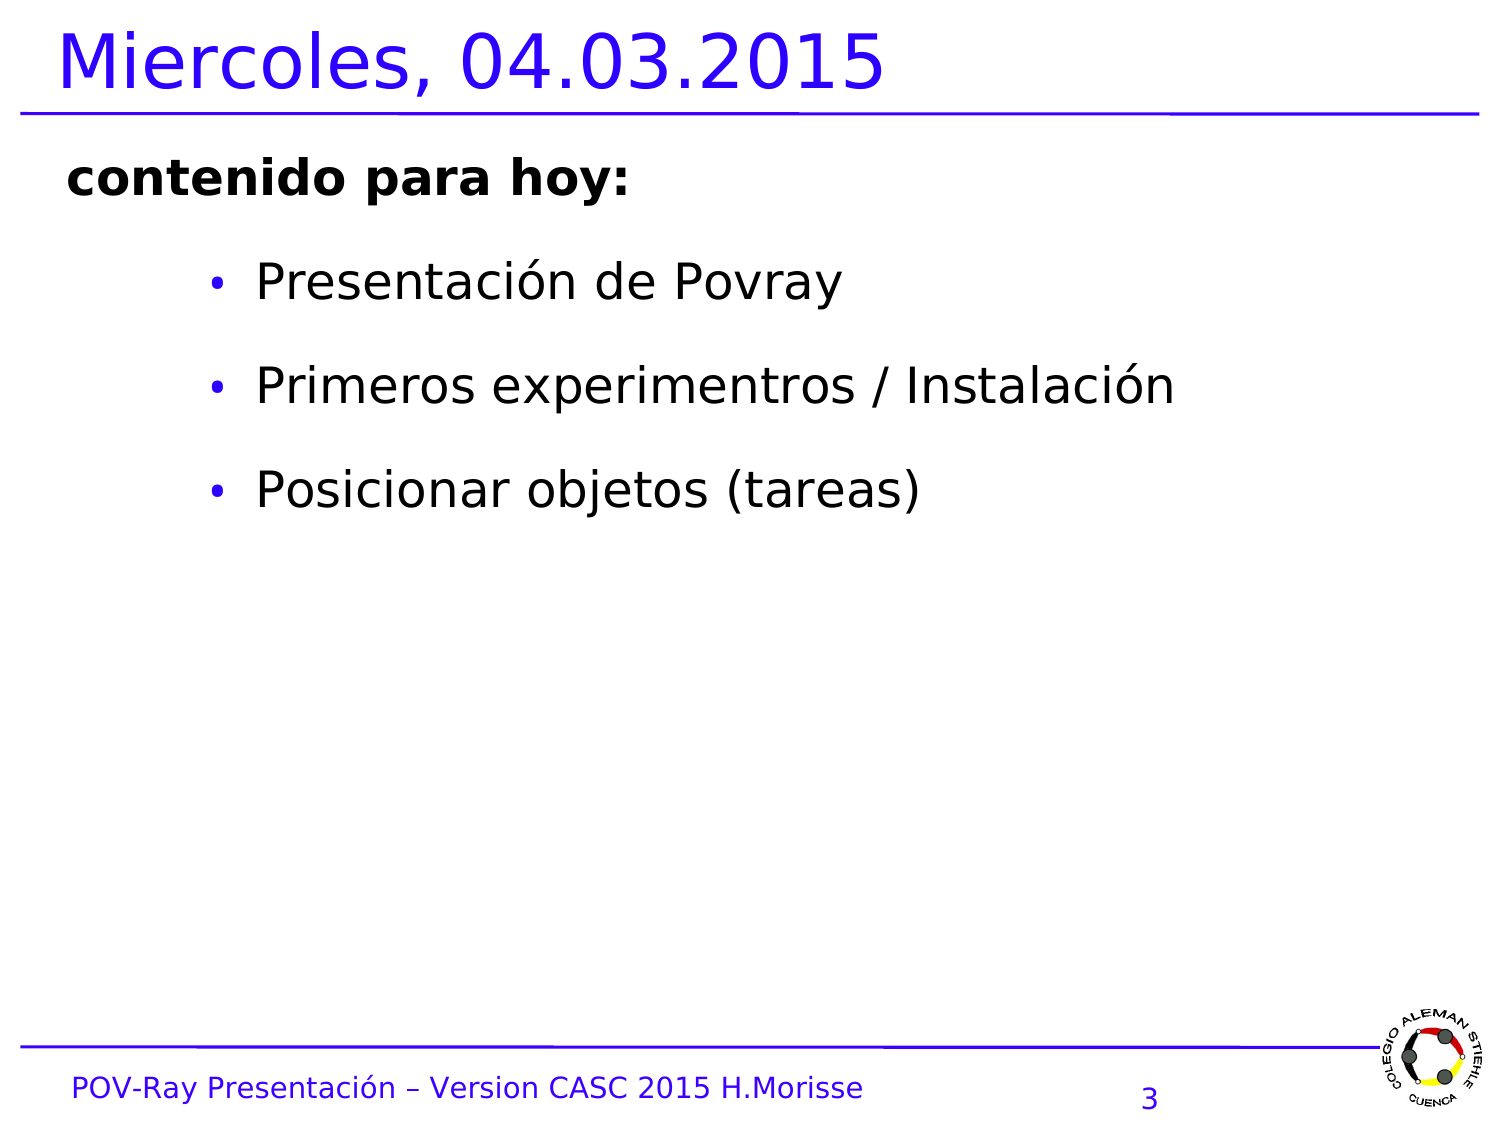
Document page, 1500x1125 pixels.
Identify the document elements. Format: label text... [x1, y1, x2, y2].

picture [1380, 1004, 1486, 1110]
list contenido para hoy: Presentación de Povray Primeros experimentros / Instalación Posicionar objetos (tareas) [52, 148, 1471, 1031]
title Miercoles, 04.03.2015 [29, 11, 1152, 114]
